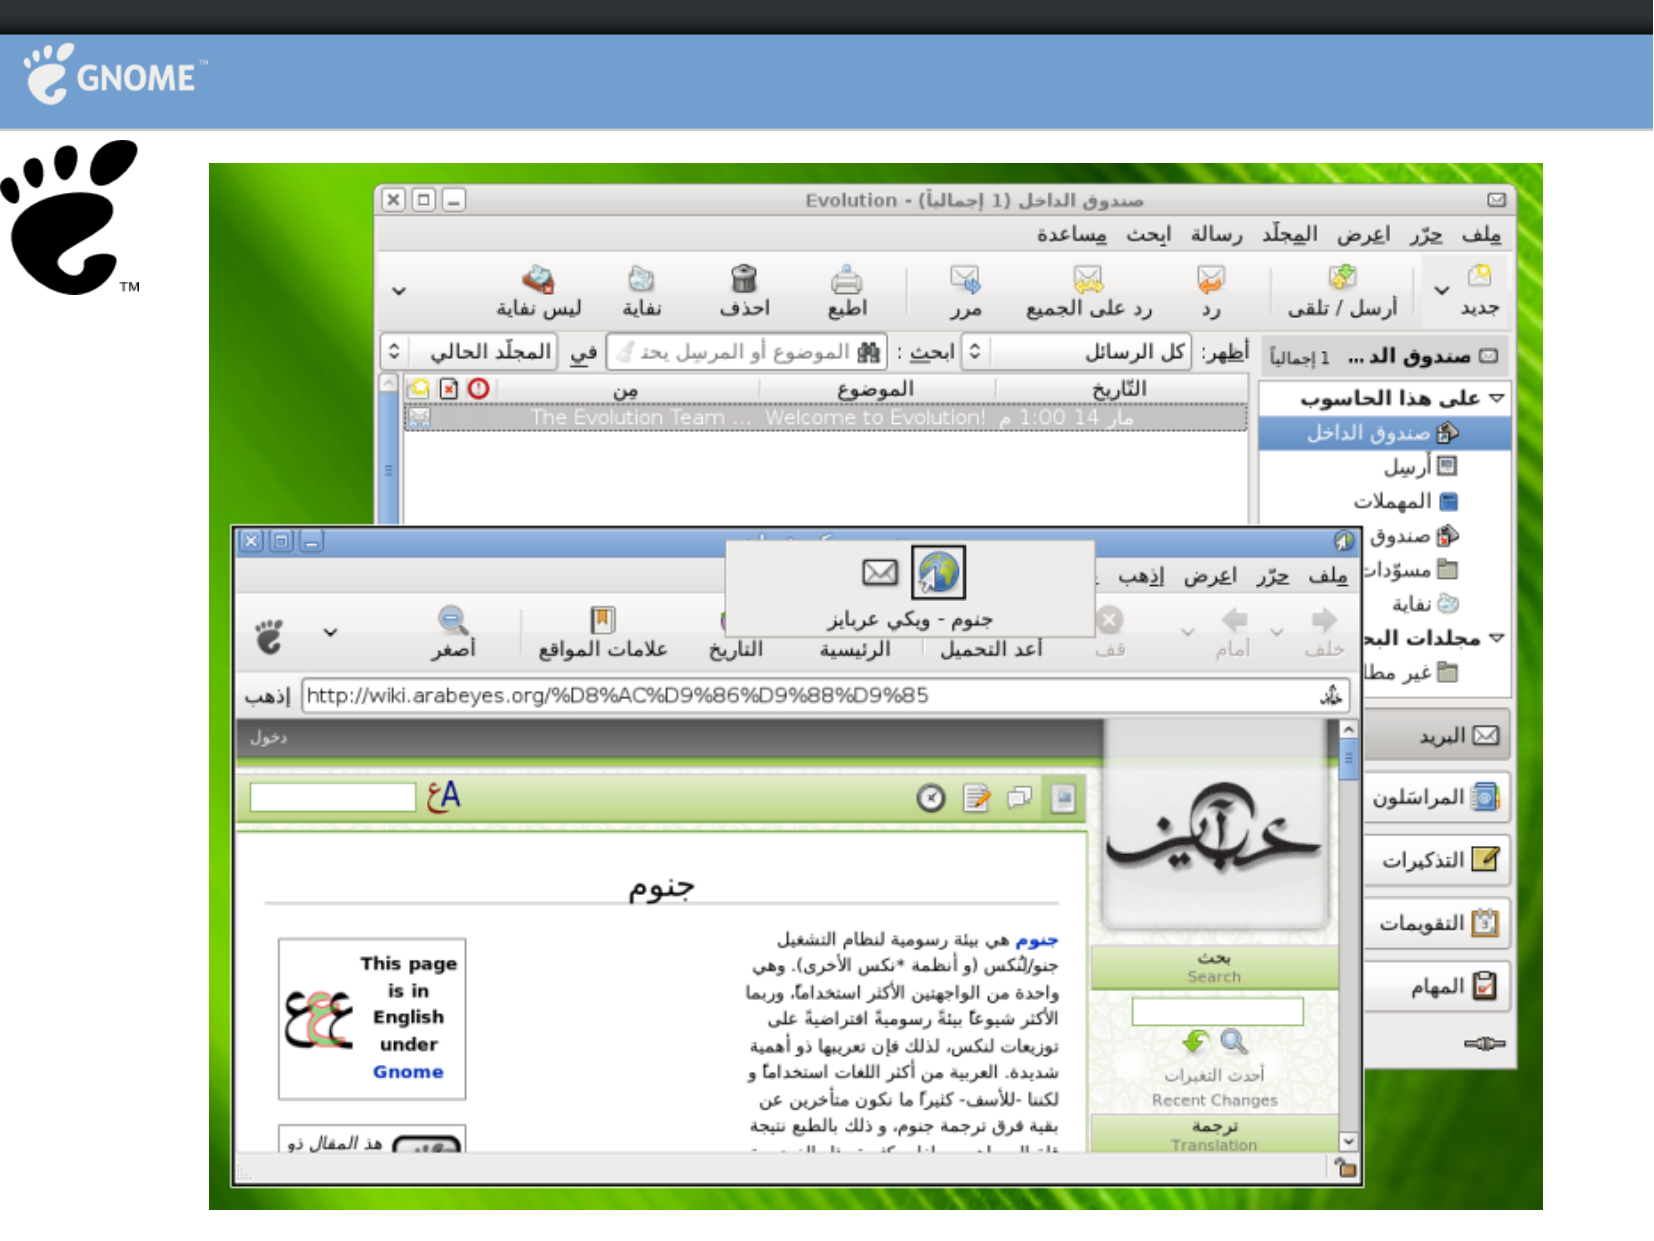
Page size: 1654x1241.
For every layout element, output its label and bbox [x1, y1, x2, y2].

picture [209, 163, 1543, 1210]
picture [0, 140, 139, 295]
picture [0, 0, 1653, 131]
